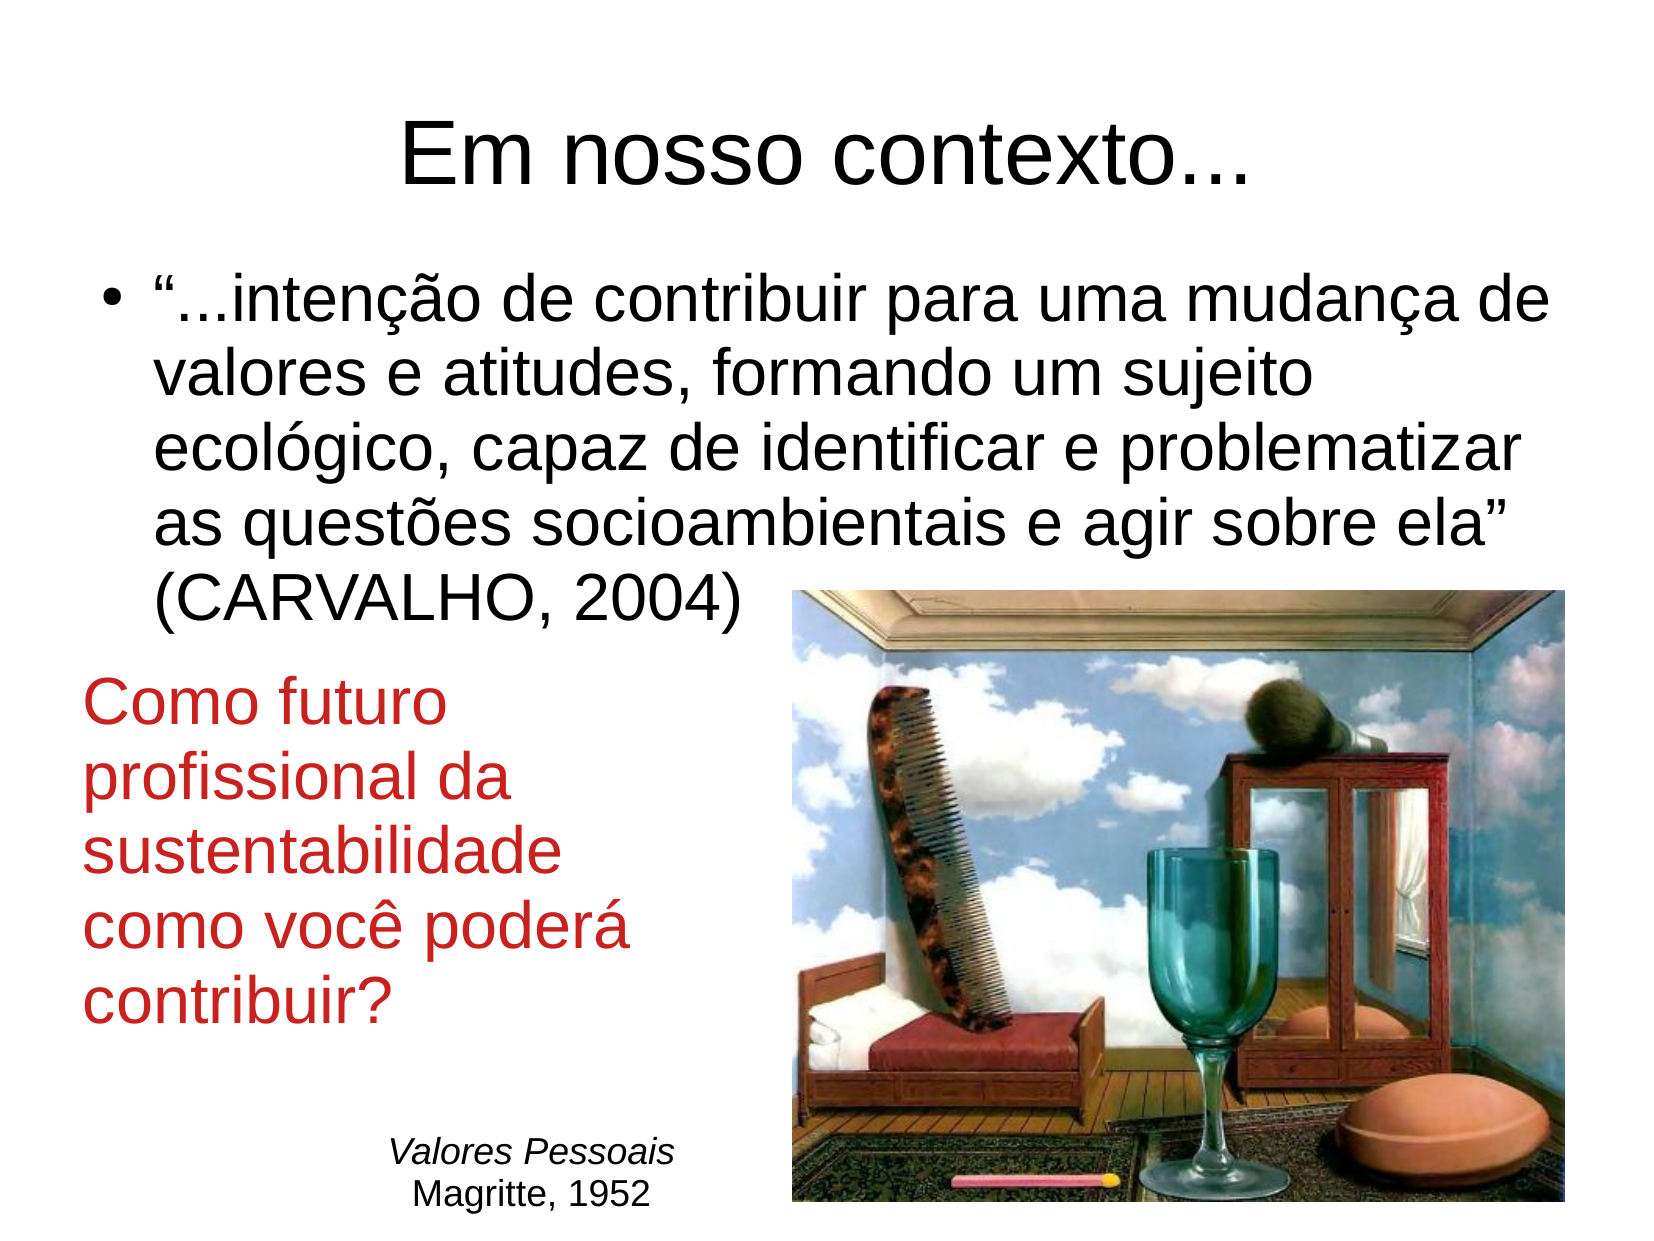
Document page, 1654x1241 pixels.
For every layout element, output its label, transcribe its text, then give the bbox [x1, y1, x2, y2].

text_box Valores Pessoais Magritte, 1952 [324, 1151, 739, 1193]
picture [792, 590, 1565, 1202]
title Em nosso contexto... [82, 49, 1571, 257]
list “...intenção de contribuir para uma mudança de valores e atitudes, formando um sujeito ecológico, capaz de identificar e problematizar as questões socioambientais e agir sobre ela” (CARVALHO, 2004) Como futuro profissional da sustentabilidade como você poderá contribuir? [82, 260, 1571, 1038]
